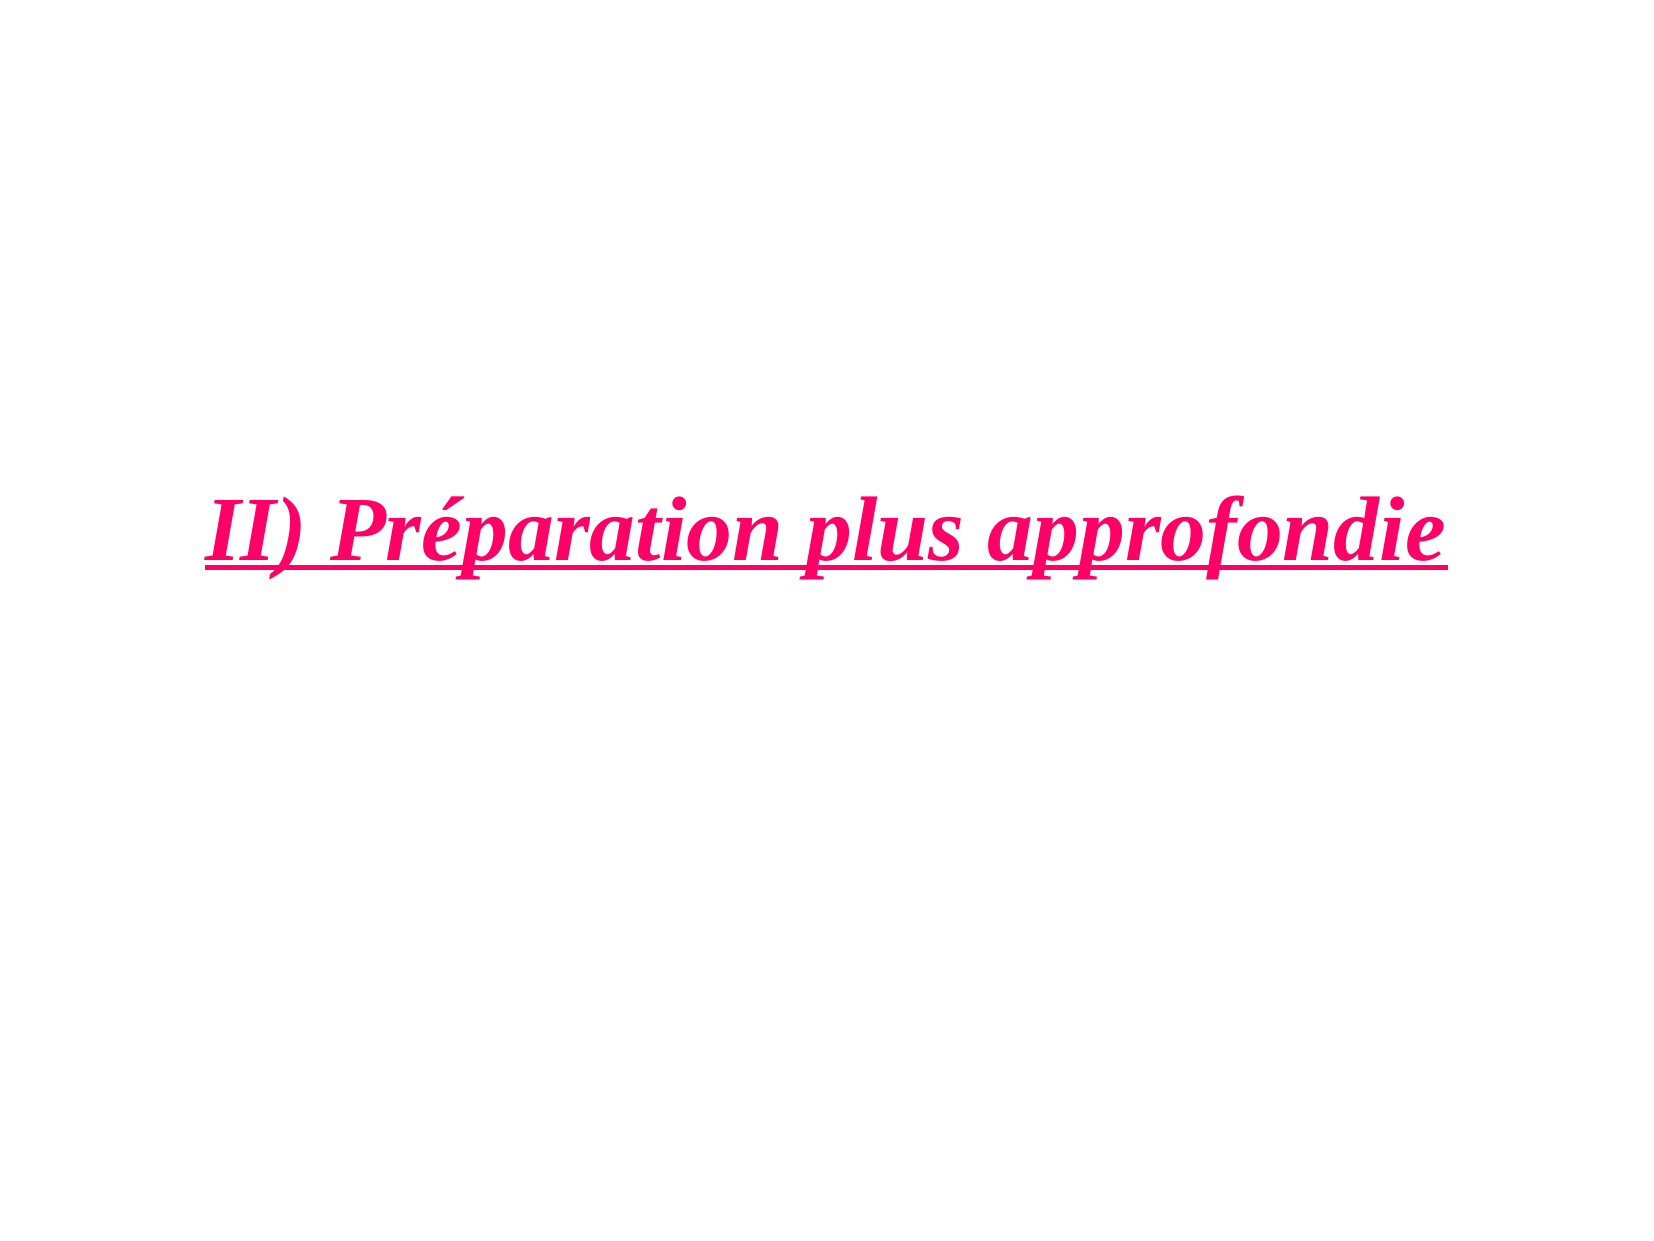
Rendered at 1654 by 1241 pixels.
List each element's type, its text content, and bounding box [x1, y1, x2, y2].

subtitle II) Préparation plus approfondie [82, 49, 1571, 1010]
